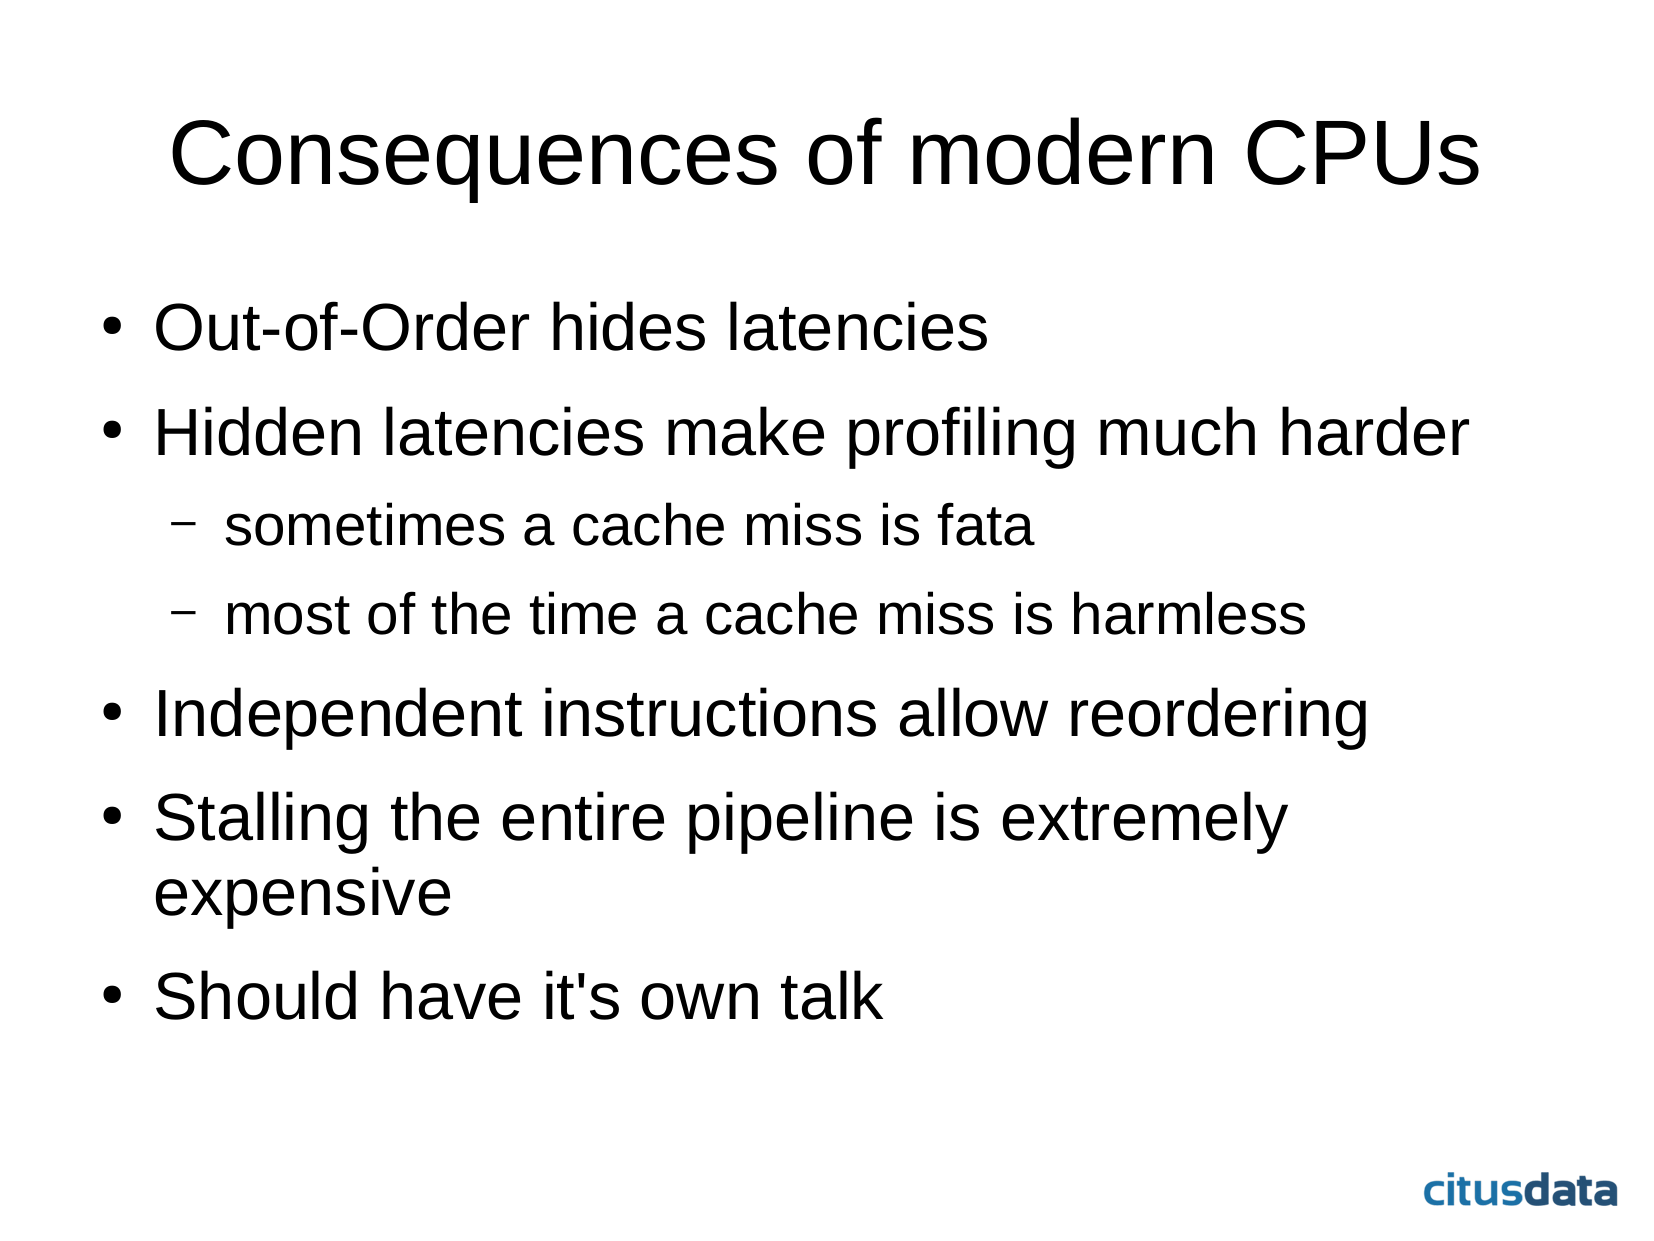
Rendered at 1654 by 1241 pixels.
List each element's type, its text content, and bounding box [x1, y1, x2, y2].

picture [1420, 1167, 1622, 1209]
list Out-of-Order hides latencies Hidden latencies make profiling much harder sometimes a cache miss is fata most of the time a cache miss is harmless Independent instructions allow reordering Stalling the entire pipeline is extremely expensive Should have it's own talk [82, 290, 1571, 1096]
title Consequences of modern CPUs [82, 49, 1571, 257]
